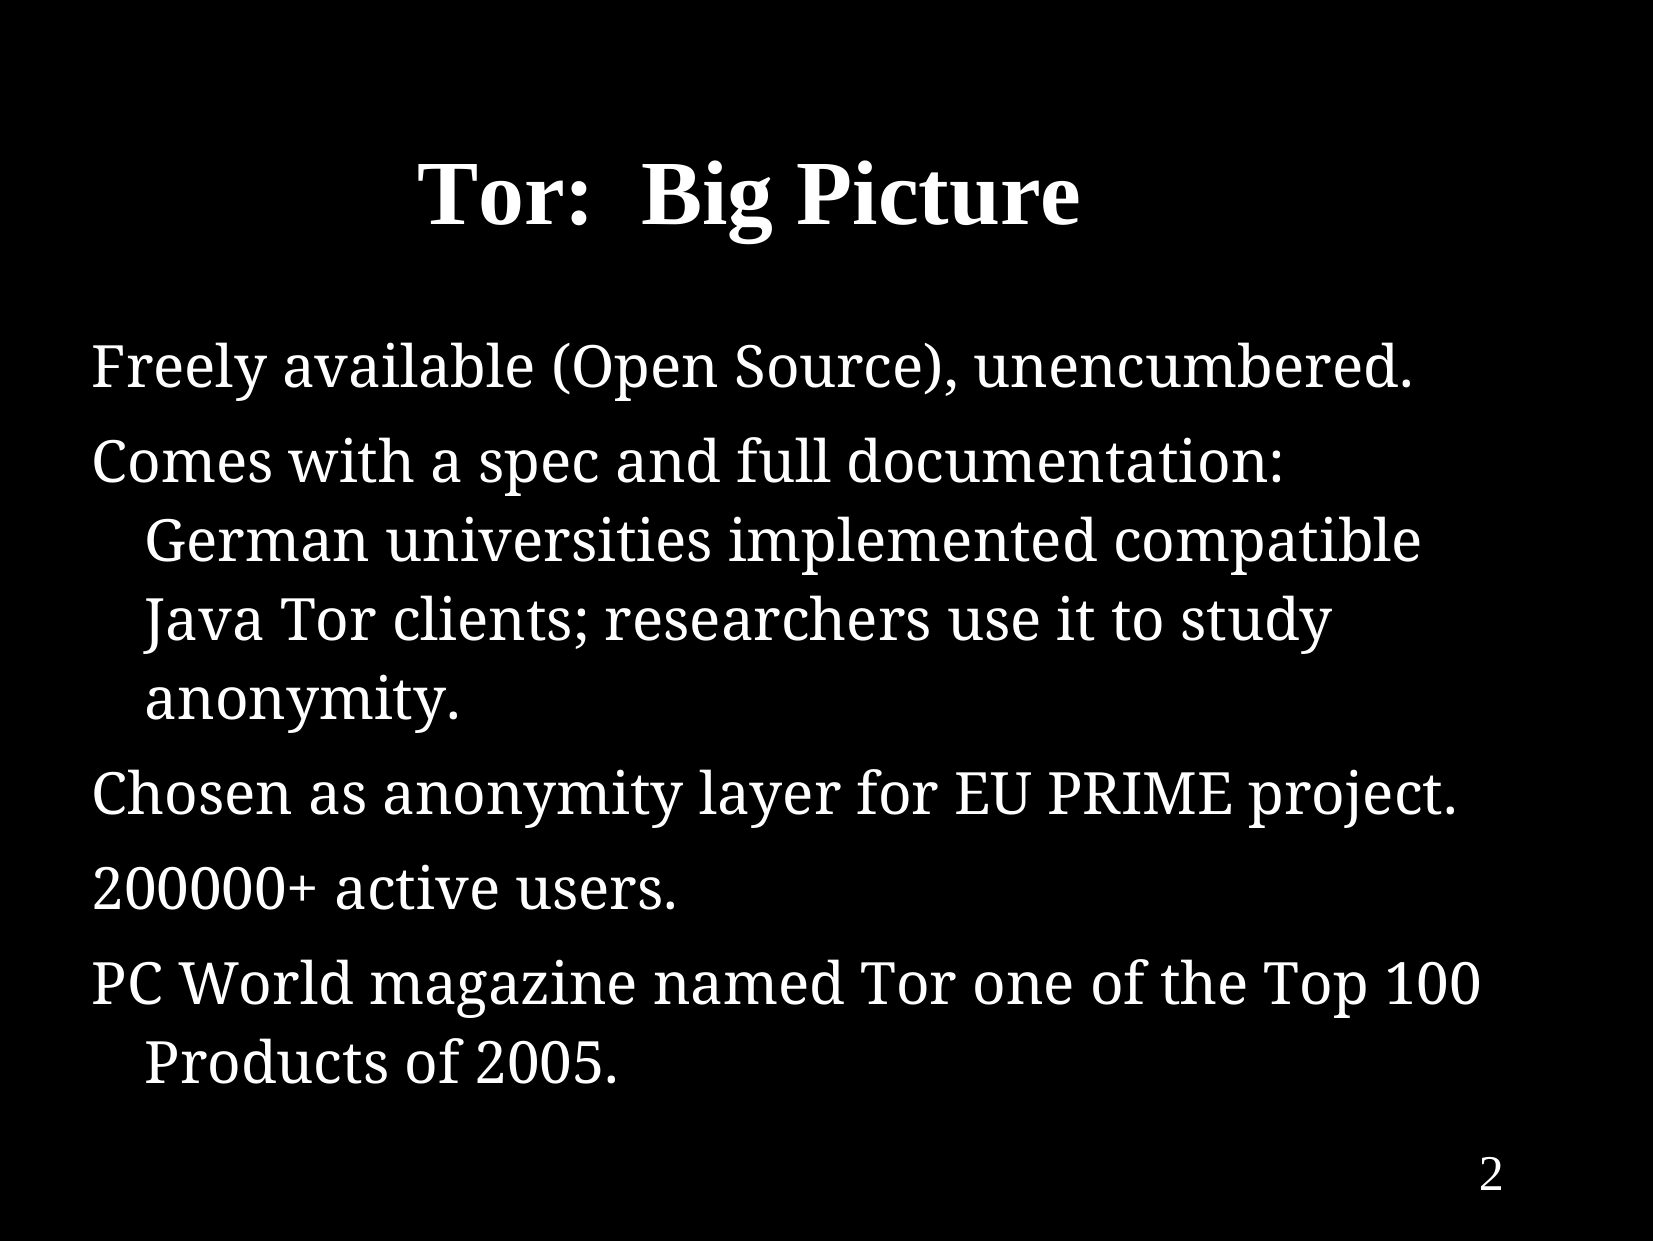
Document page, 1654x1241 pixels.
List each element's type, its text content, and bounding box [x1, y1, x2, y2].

list Freely available (Open Source), unencumbered. Comes with a spec and full documentation: German universities implemented compatible Java Tor clients; researchers use it to study anonymity. Chosen as anonymity layer for EU PRIME project. 200000+ active users. PC World magazine named Tor one of the Top 100 Products of 2005. [74, 325, 1539, 1062]
title Tor: Big Picture [112, 100, 1388, 288]
